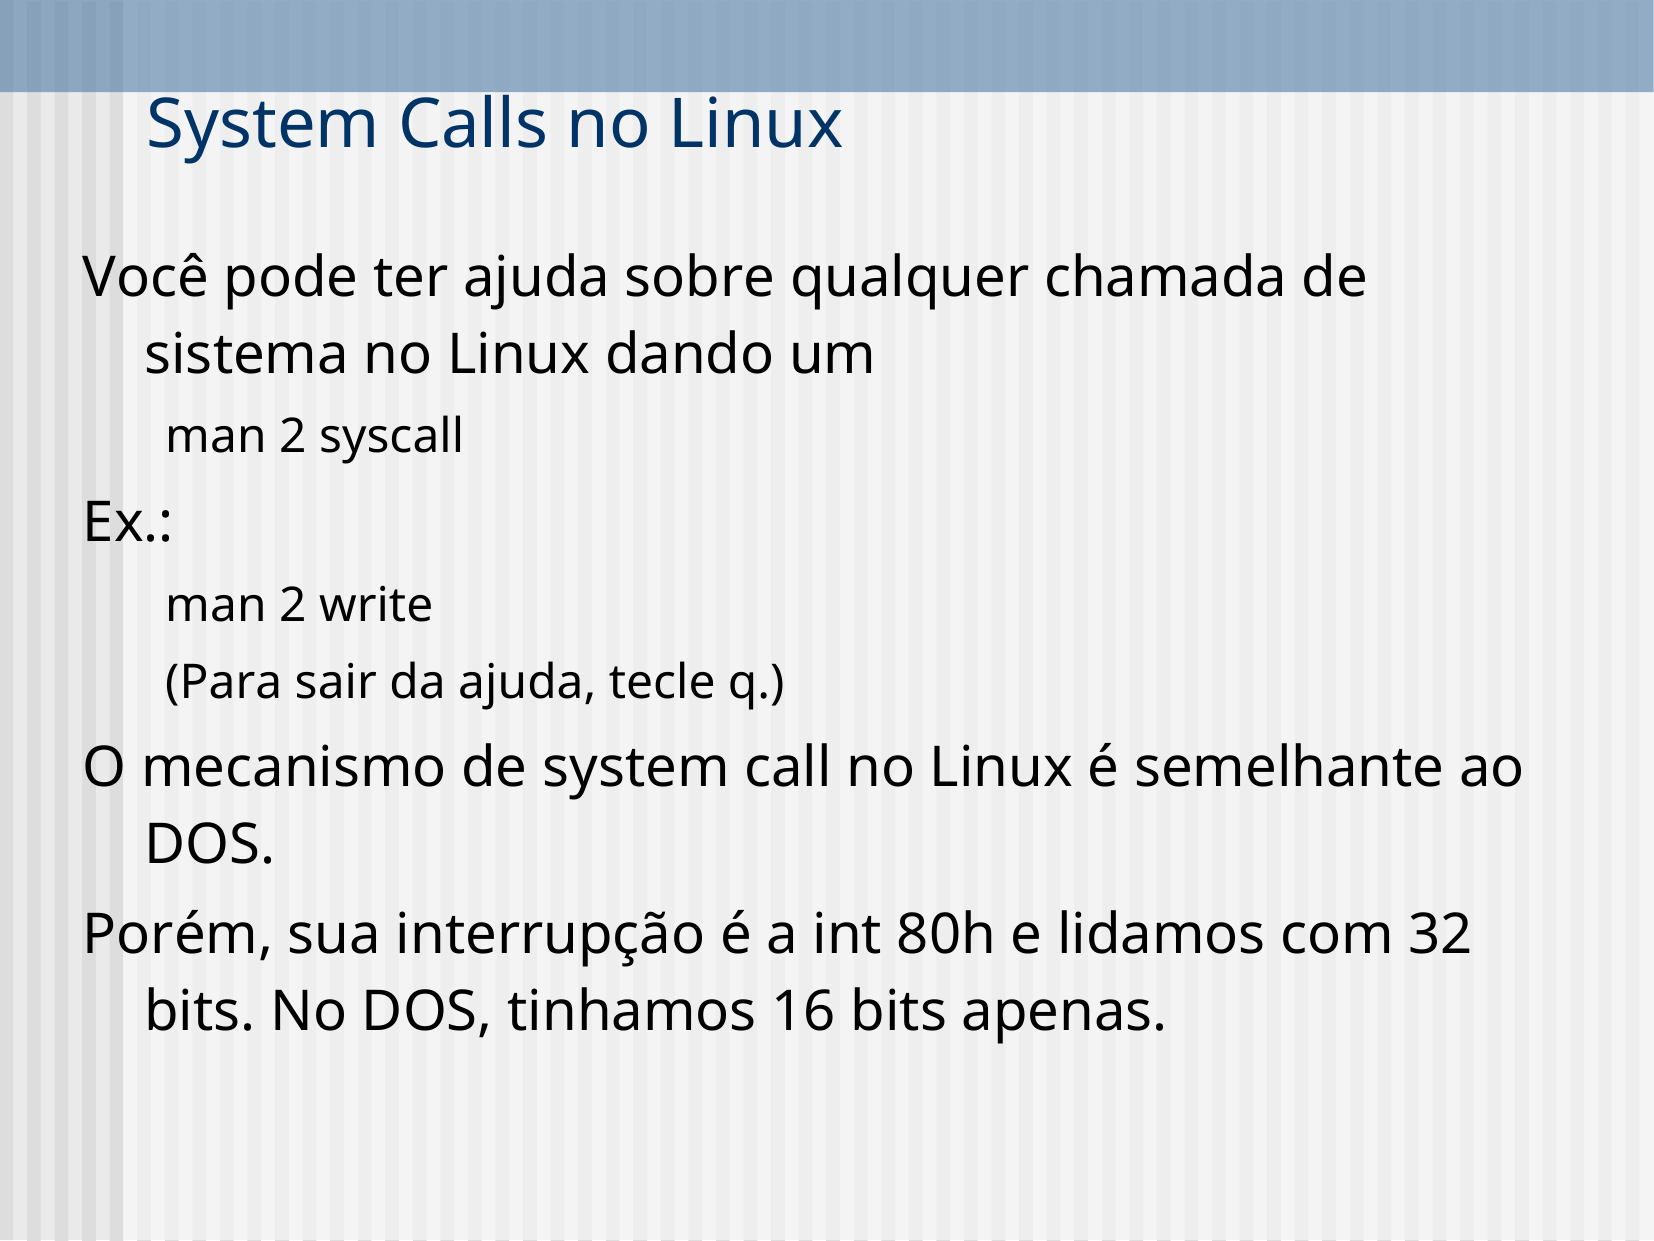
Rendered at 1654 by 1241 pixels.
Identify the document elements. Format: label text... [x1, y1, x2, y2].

title System Calls no Linux [146, 36, 1536, 204]
list Você pode ter ajuda sobre qualquer chamada de sistema no Linux dando um man 2 syscall Ex.: man 2 write (Para sair da ajuda, tecle q.) O mecanismo de system call no Linux é semelhante ao DOS. Porém, sua interrupção é a int 80h e lidamos com 32 bits. No DOS, tinhamos 16 bits apenas. [82, 236, 1571, 1094]
